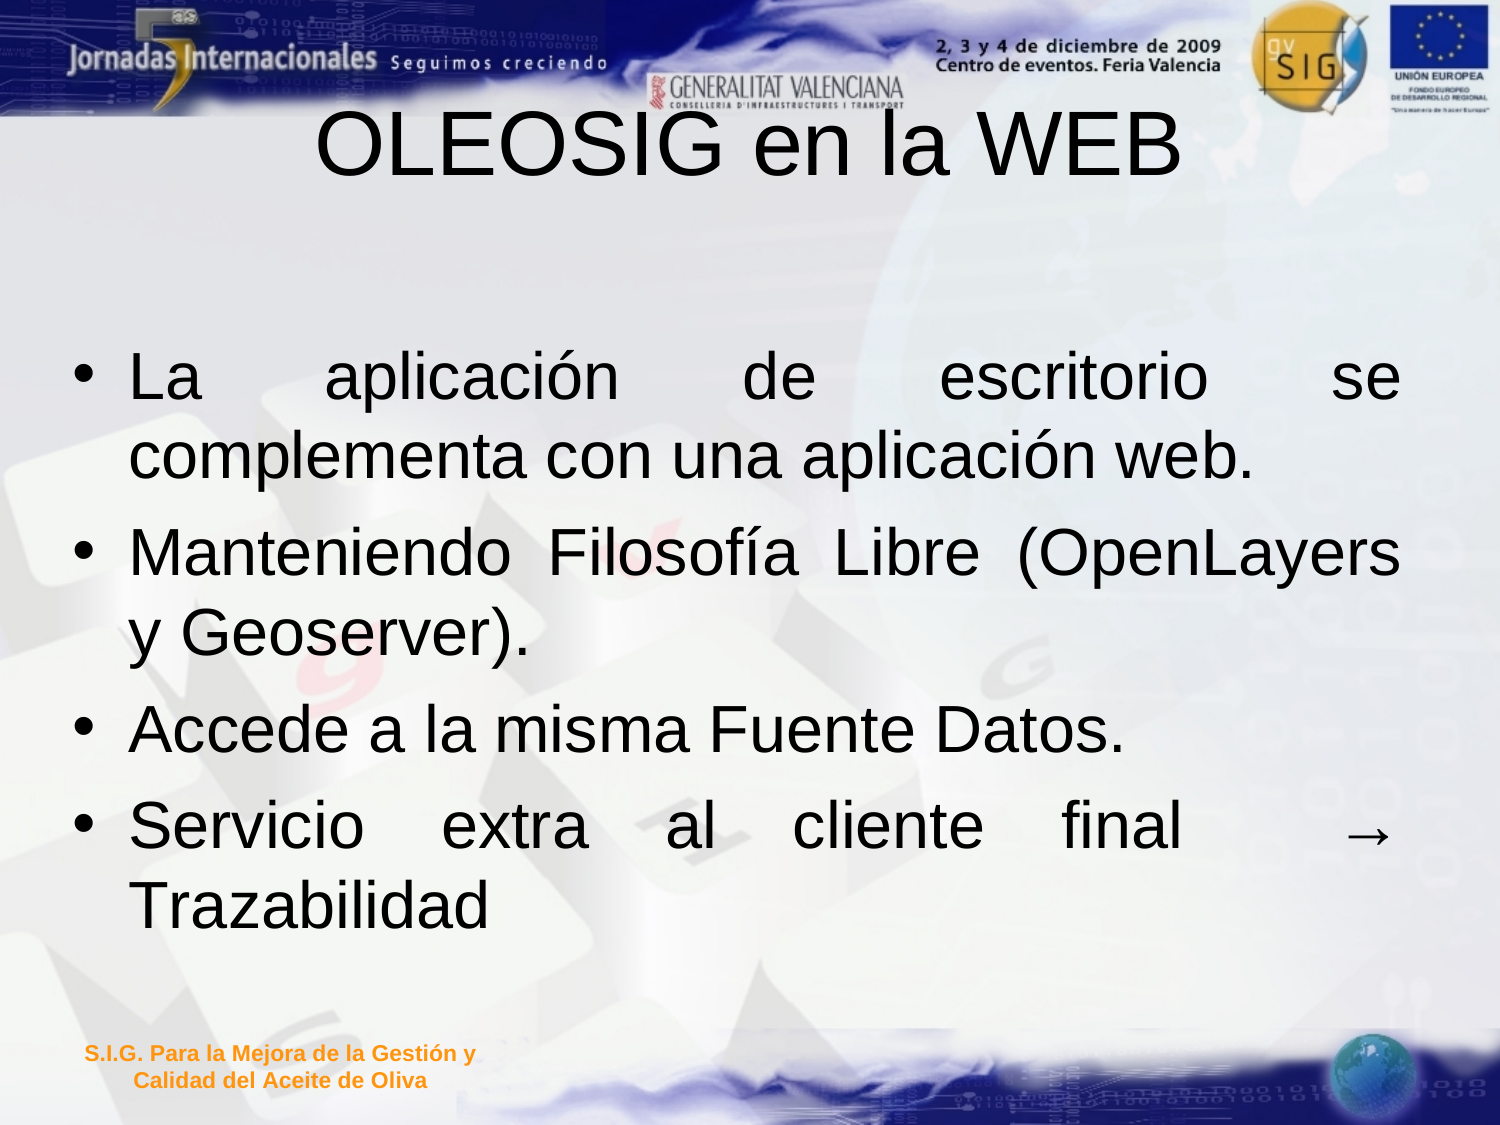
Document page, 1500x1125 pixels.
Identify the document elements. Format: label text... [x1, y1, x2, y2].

picture [0, 0, 1500, 1125]
title S.I.G. Para la Mejora de la Gestión y Calidad del Aceite de Oliva [59, 1003, 502, 1125]
title OLEOSIG en la WEB [75, 45, 1426, 233]
list La aplicación de escritorio se complementa con una aplicación web. Manteniendo Filosofía Libre (OpenLayers y Geoserver). Accede a la misma Fuente Datos. Servicio extra al cliente final → Trazabilidad [57, 324, 1418, 1047]
